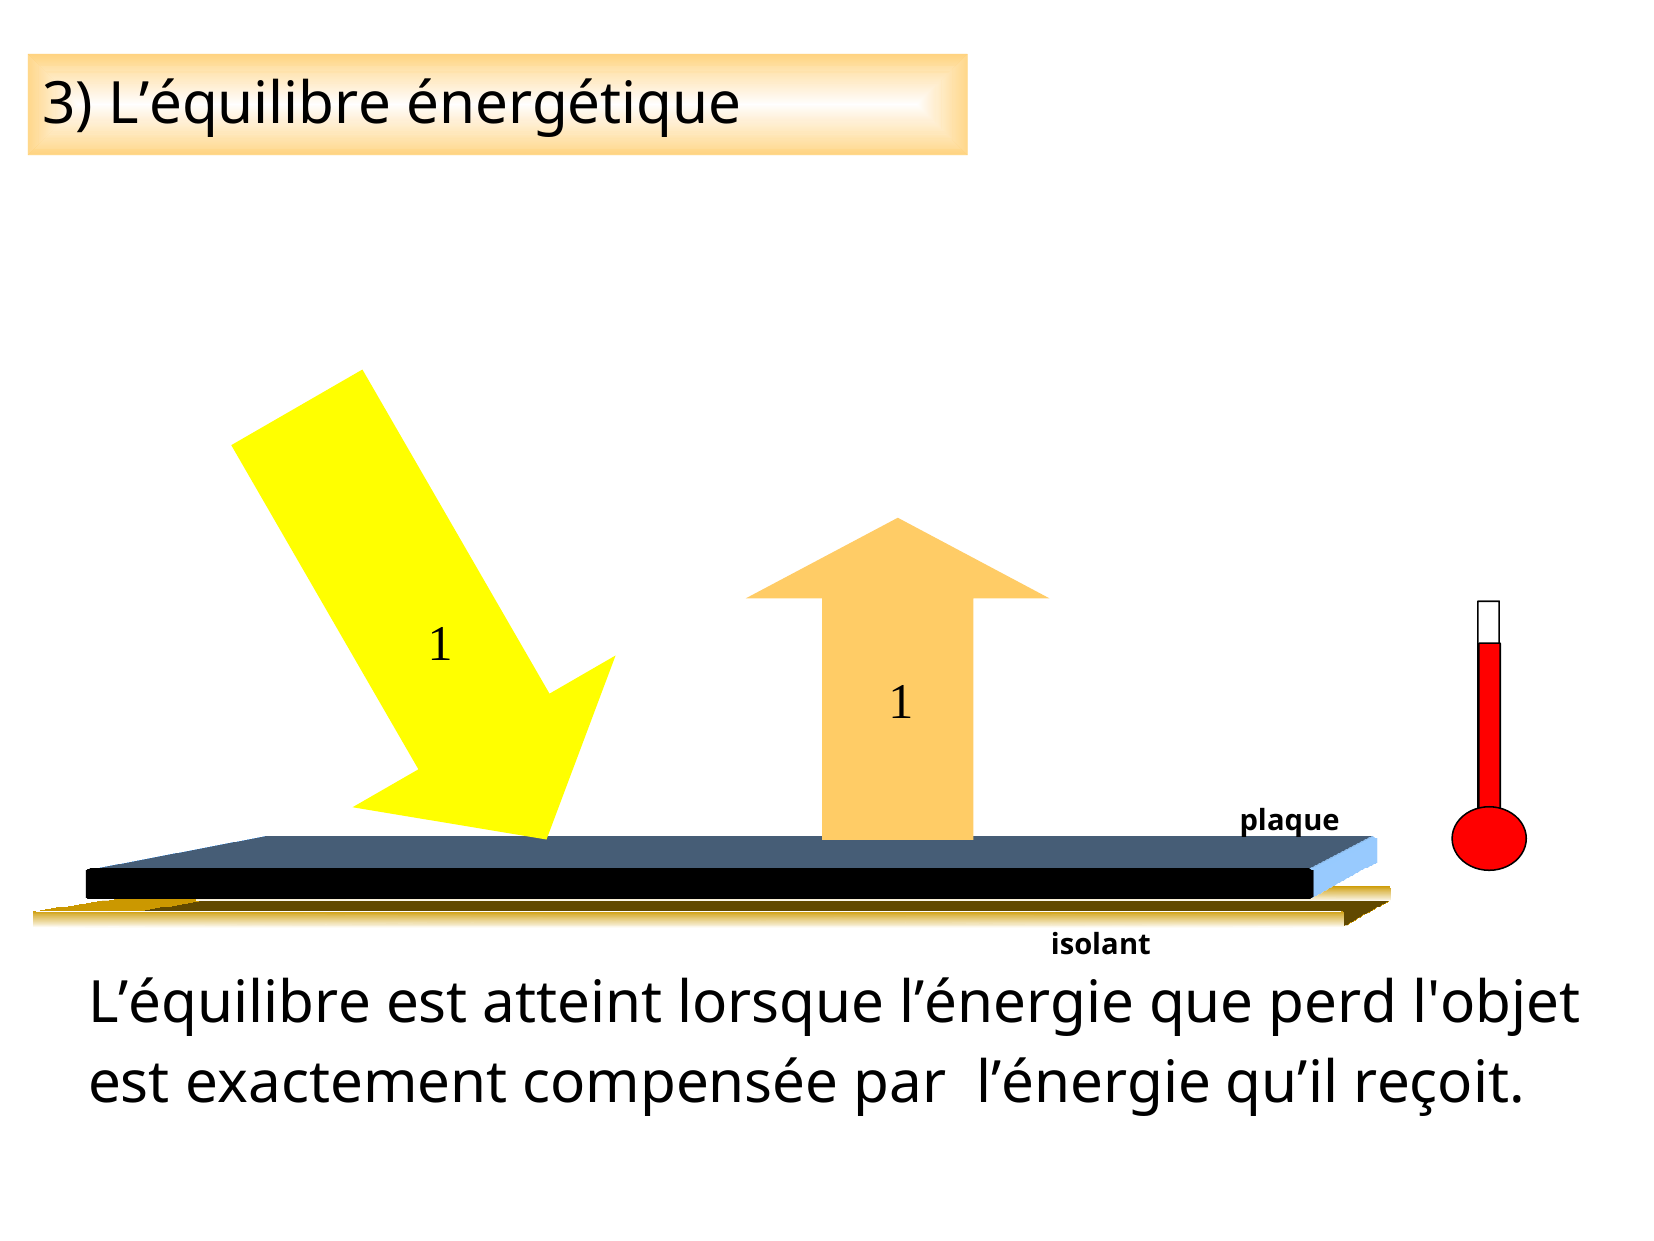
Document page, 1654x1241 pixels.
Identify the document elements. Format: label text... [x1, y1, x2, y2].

text_box 3) L’équilibre énergétique [27, 53, 967, 155]
text_box [745, 517, 1050, 840]
picture [21, 826, 1406, 939]
text_box 1 [888, 675, 923, 746]
text_box isolant [1036, 915, 1288, 990]
text_box L’équilibre est atteint lorsque l’énergie que perd l'objet est exactement compensée par l’énergie qu’il reçoit. [73, 952, 1611, 1201]
text_box [27, 53, 968, 156]
text_box plaque [1224, 791, 1477, 866]
text_box [1470, 601, 1527, 871]
text_box [231, 369, 616, 840]
text_box 1 [427, 616, 463, 687]
